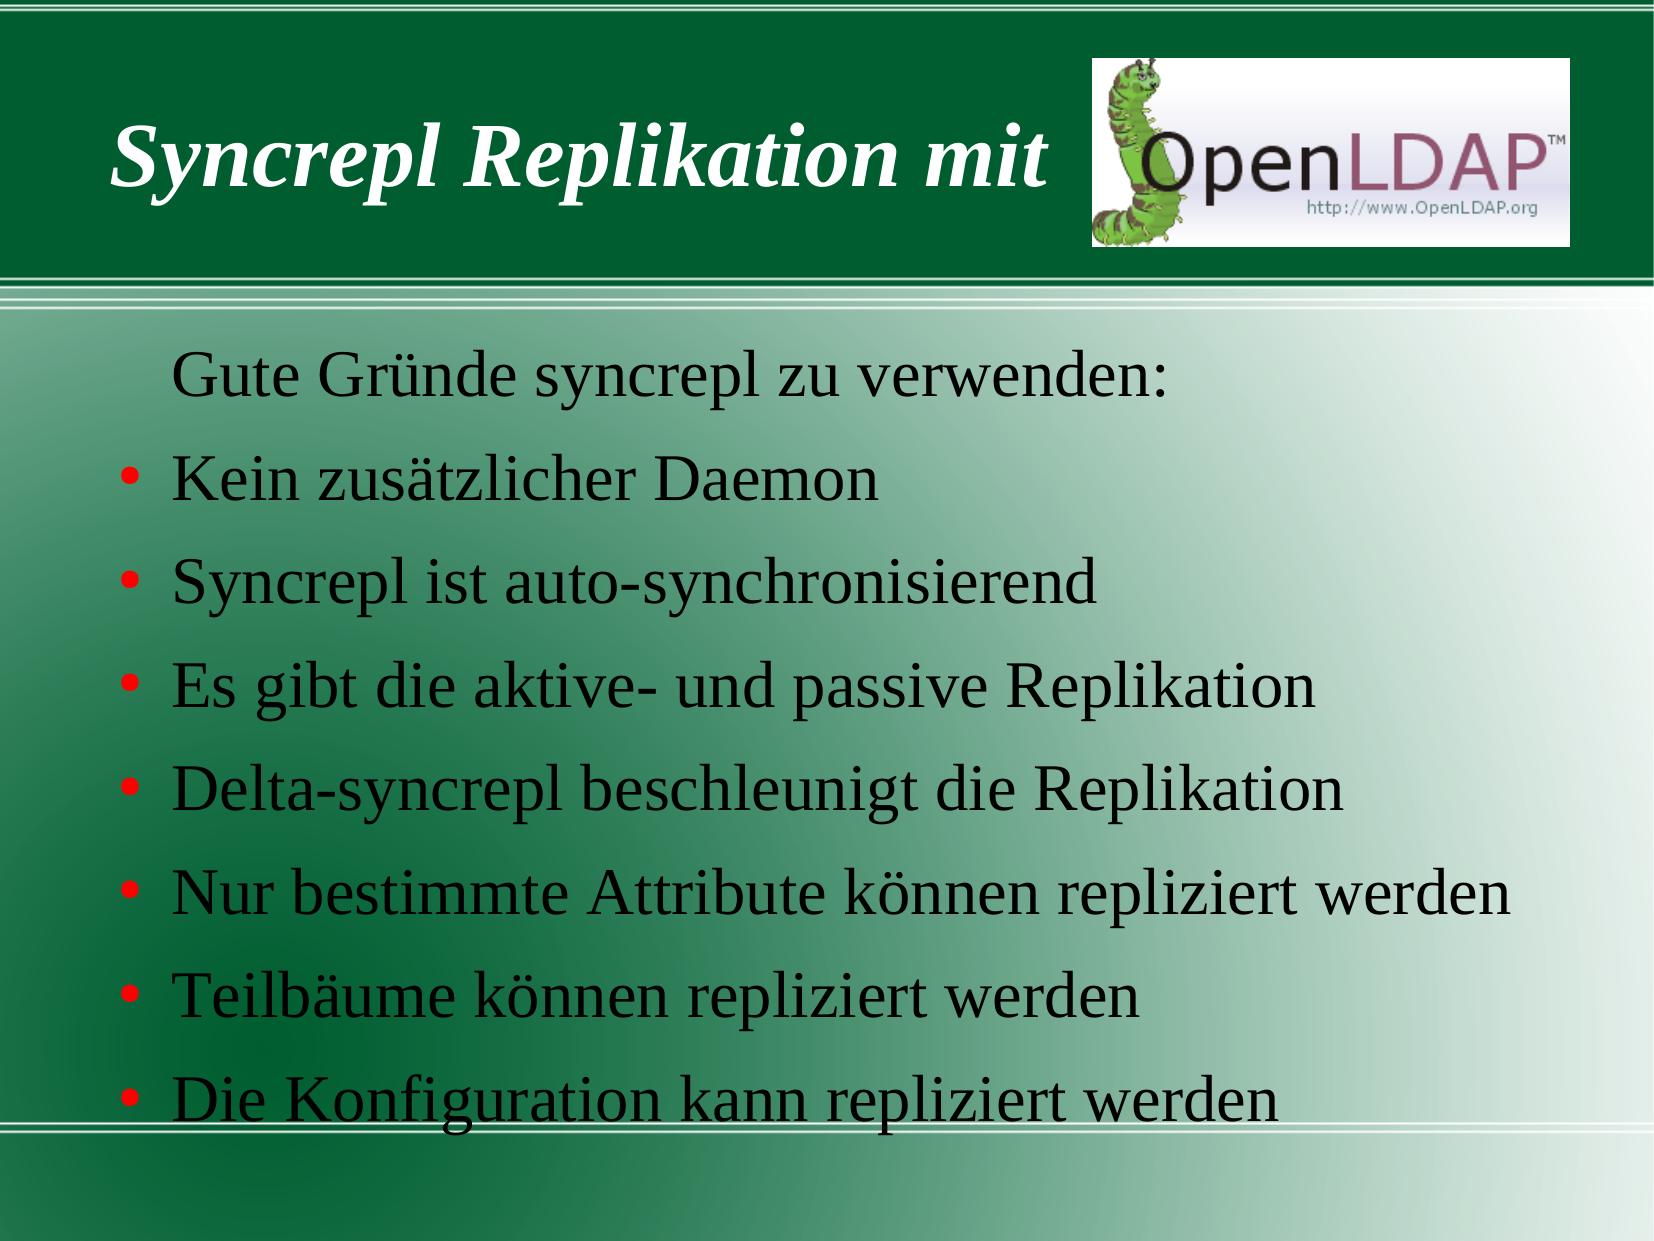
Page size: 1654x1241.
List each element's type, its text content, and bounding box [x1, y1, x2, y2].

title Syncrepl Replikation mit [29, 59, 1152, 252]
list Gute Gründe syncrepl zu verwenden: Kein zusätzlicher Daemon Syncrepl ist auto-synchronisierend Es gibt die aktive- und passive Replikation Delta-syncrepl beschleunigt die Replikation Nur bestimmte Attribute können repliziert werden Teilbäume können repliziert werden Die Konfiguration kann repliziert werden [82, 336, 1571, 1240]
picture [0, 0, 1654, 1241]
